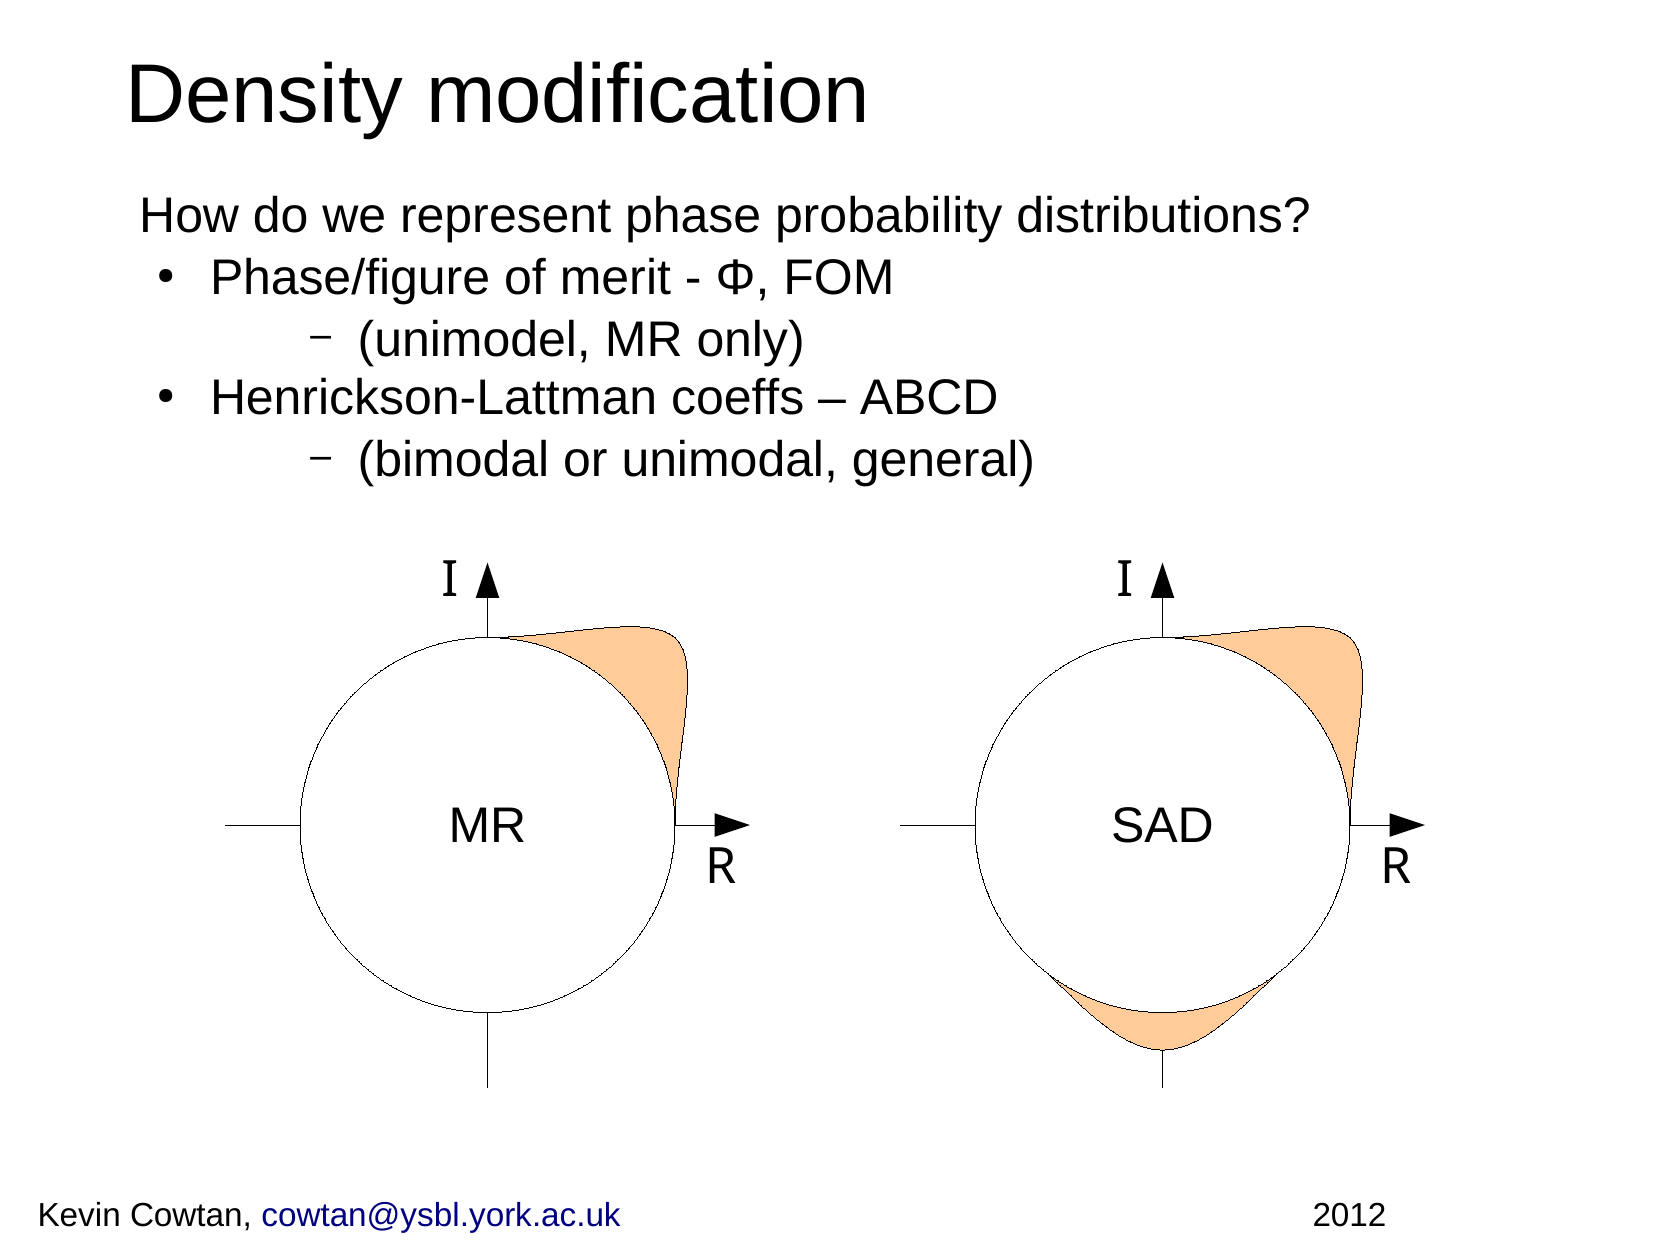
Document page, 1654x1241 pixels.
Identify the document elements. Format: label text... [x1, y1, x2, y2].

text_box [1176, 626, 1363, 825]
title Density modification [125, 37, 1538, 151]
text_box R [1380, 829, 1411, 895]
text_box I [1116, 542, 1136, 608]
text_box [501, 626, 688, 825]
list How do we represent phase probability distributions? Phase/figure of merit - Φ, FOM (unimodel, MR only) Henrickson-Lattman coeffs – ABCD (bimodal or unimodal, general) [121, 187, 1534, 1127]
text_box R [705, 829, 736, 895]
text_box MR [300, 637, 676, 1013]
text_box [1050, 976, 1275, 1051]
text_box I [441, 542, 461, 608]
text_box SAD [975, 637, 1351, 1013]
